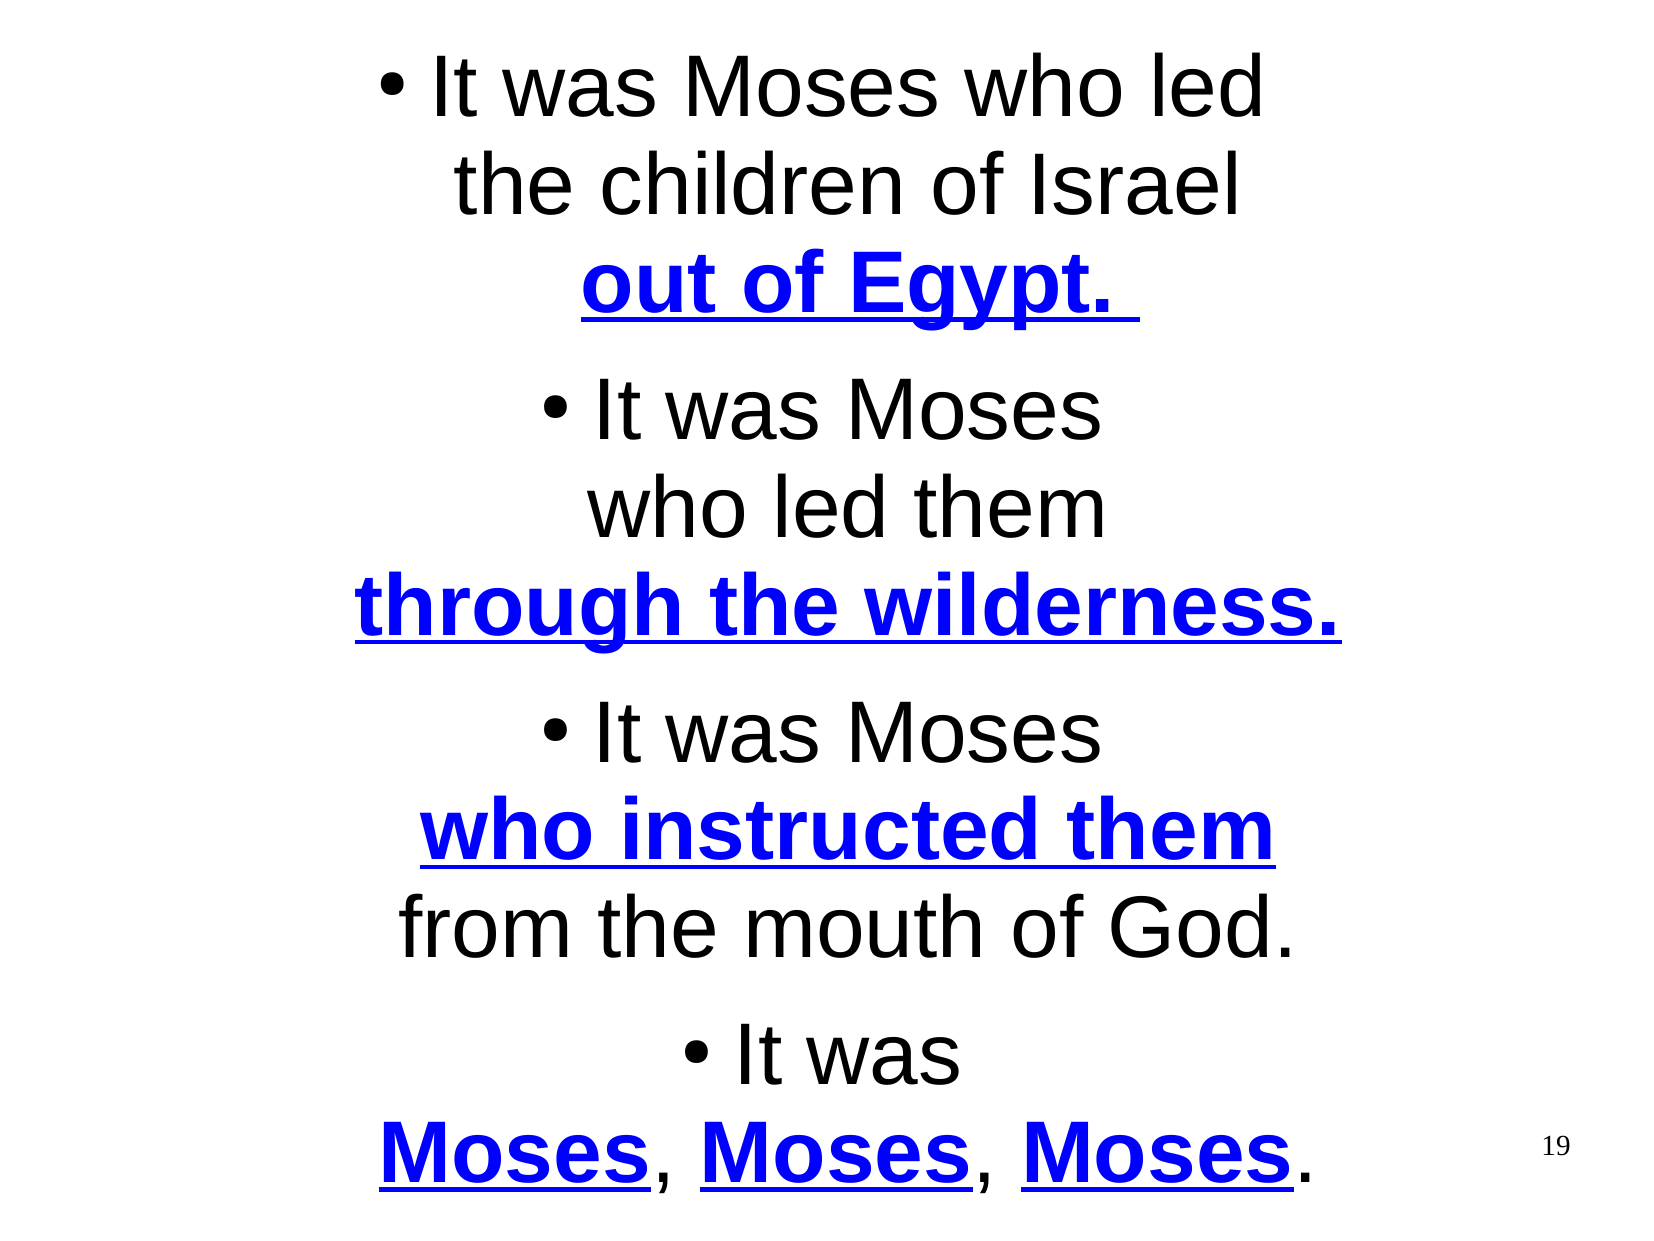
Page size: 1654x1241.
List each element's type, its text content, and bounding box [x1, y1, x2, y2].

list It was Moses who led the children of Israel out of Egypt. It was Moses who led them through the wilderness. It was Moses who instructed them from the mouth of God. It was Moses, Moses, Moses. [37, 37, 1613, 1238]
